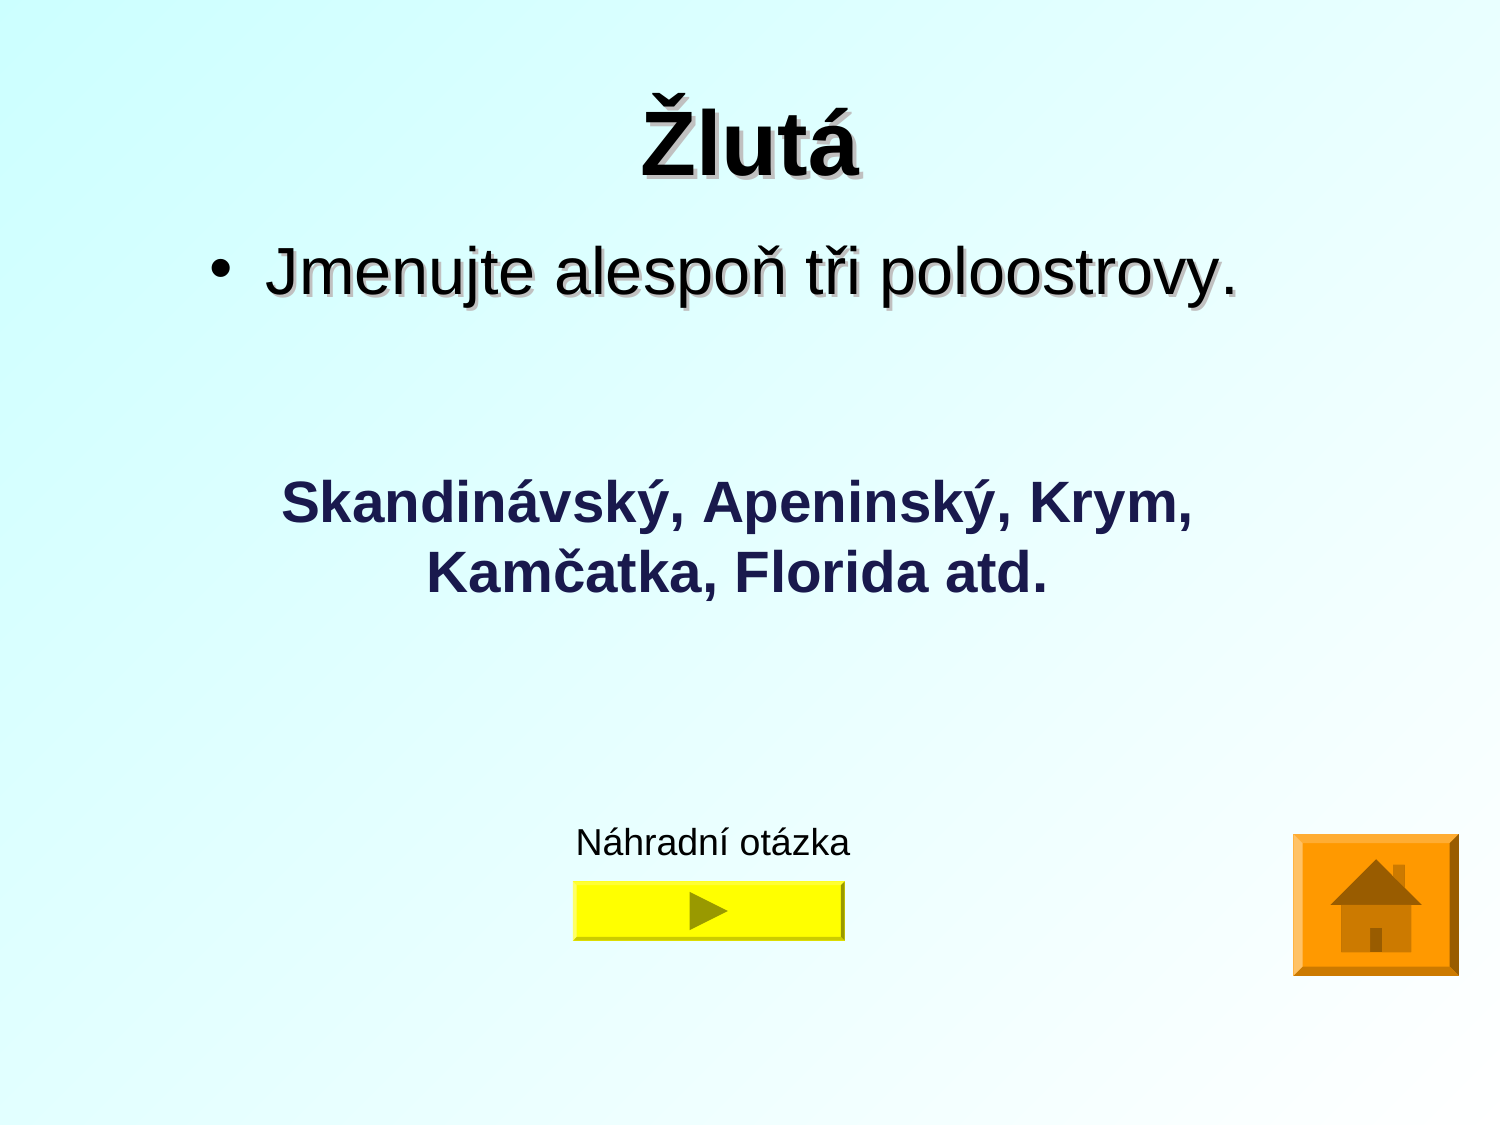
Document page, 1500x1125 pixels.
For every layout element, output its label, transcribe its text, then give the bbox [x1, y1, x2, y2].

text_box Náhradní otázka [560, 810, 880, 872]
list Jmenujte alespoň tři poloostrovy. [194, 219, 1366, 327]
title Žlutá [75, 45, 1426, 233]
text_box Skandinávský, Apeninský, Krym, Kamčatka, Florida atd. [230, 456, 1247, 612]
text_box [574, 881, 845, 941]
text_box [1295, 834, 1459, 976]
